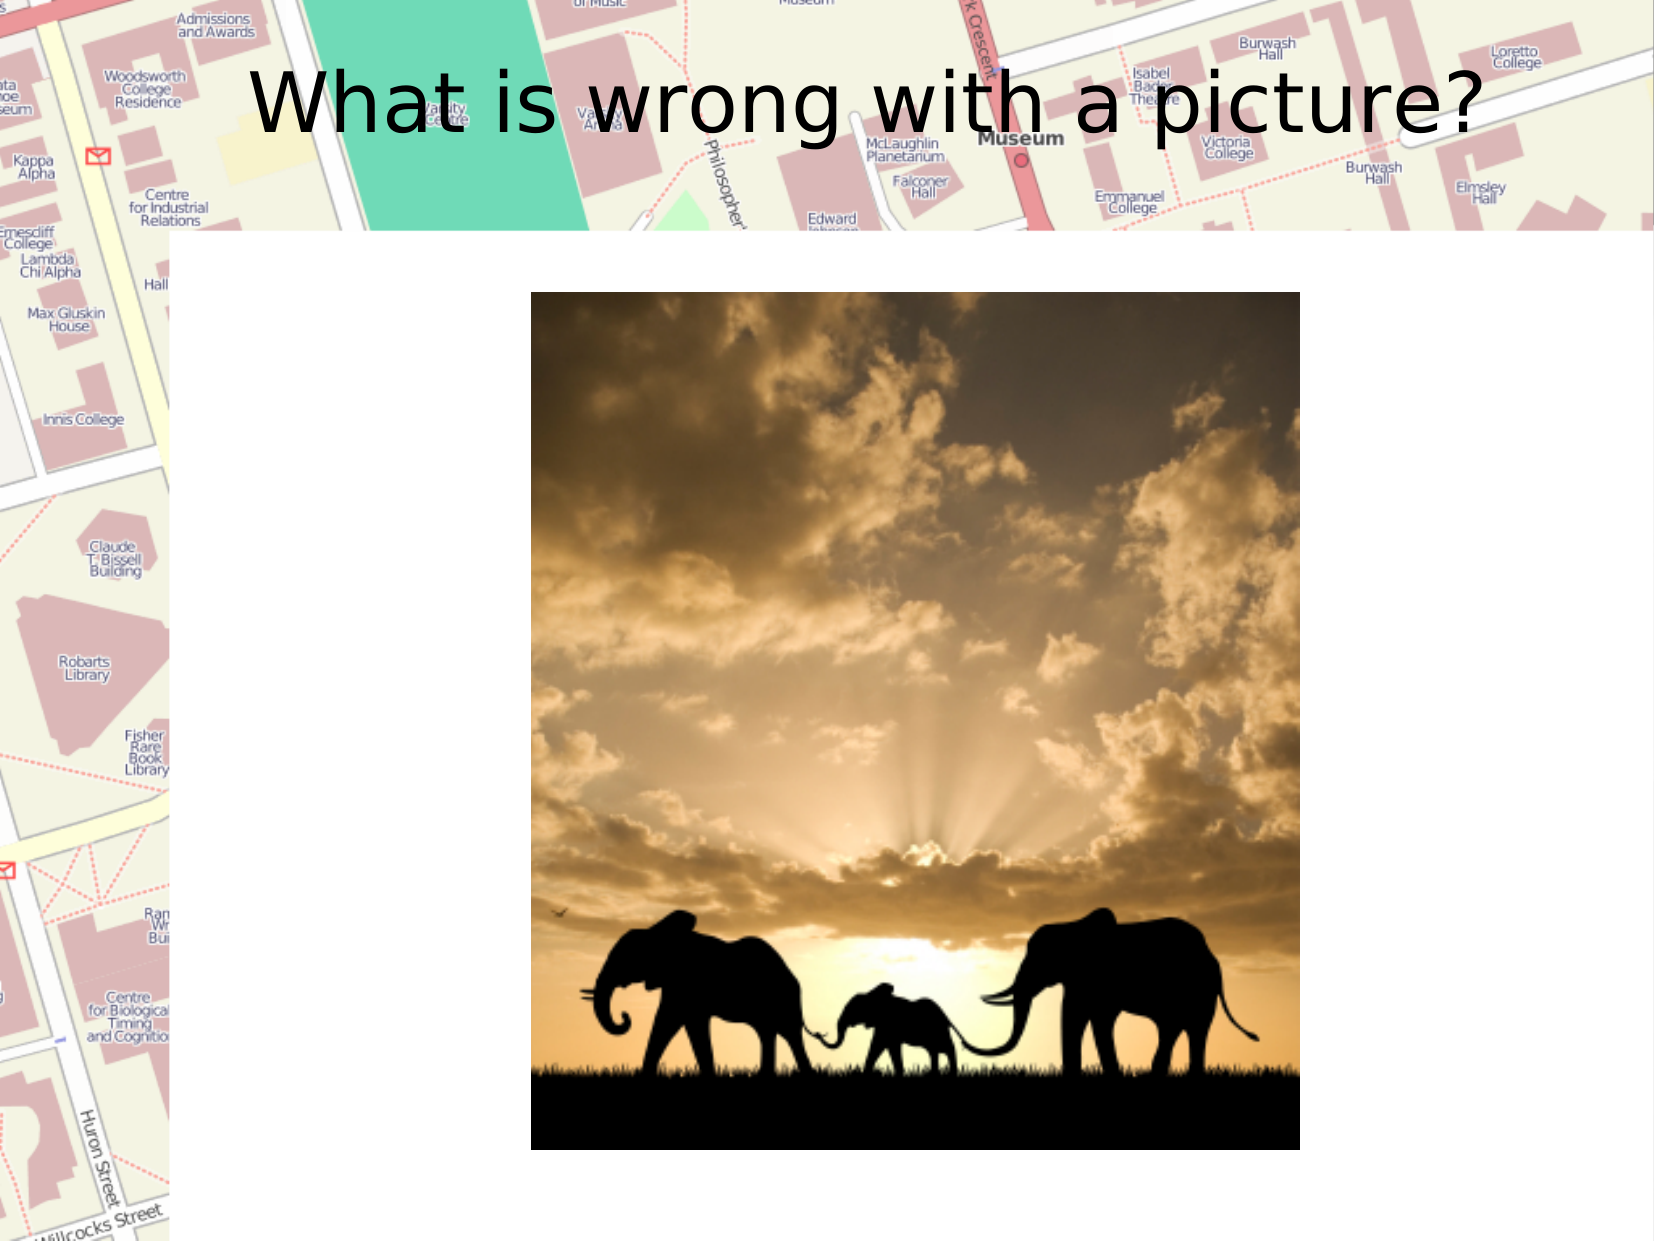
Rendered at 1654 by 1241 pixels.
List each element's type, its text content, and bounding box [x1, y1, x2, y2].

picture [0, 0, 1654, 1241]
title What is wrong with a picture? [124, 7, 1613, 200]
